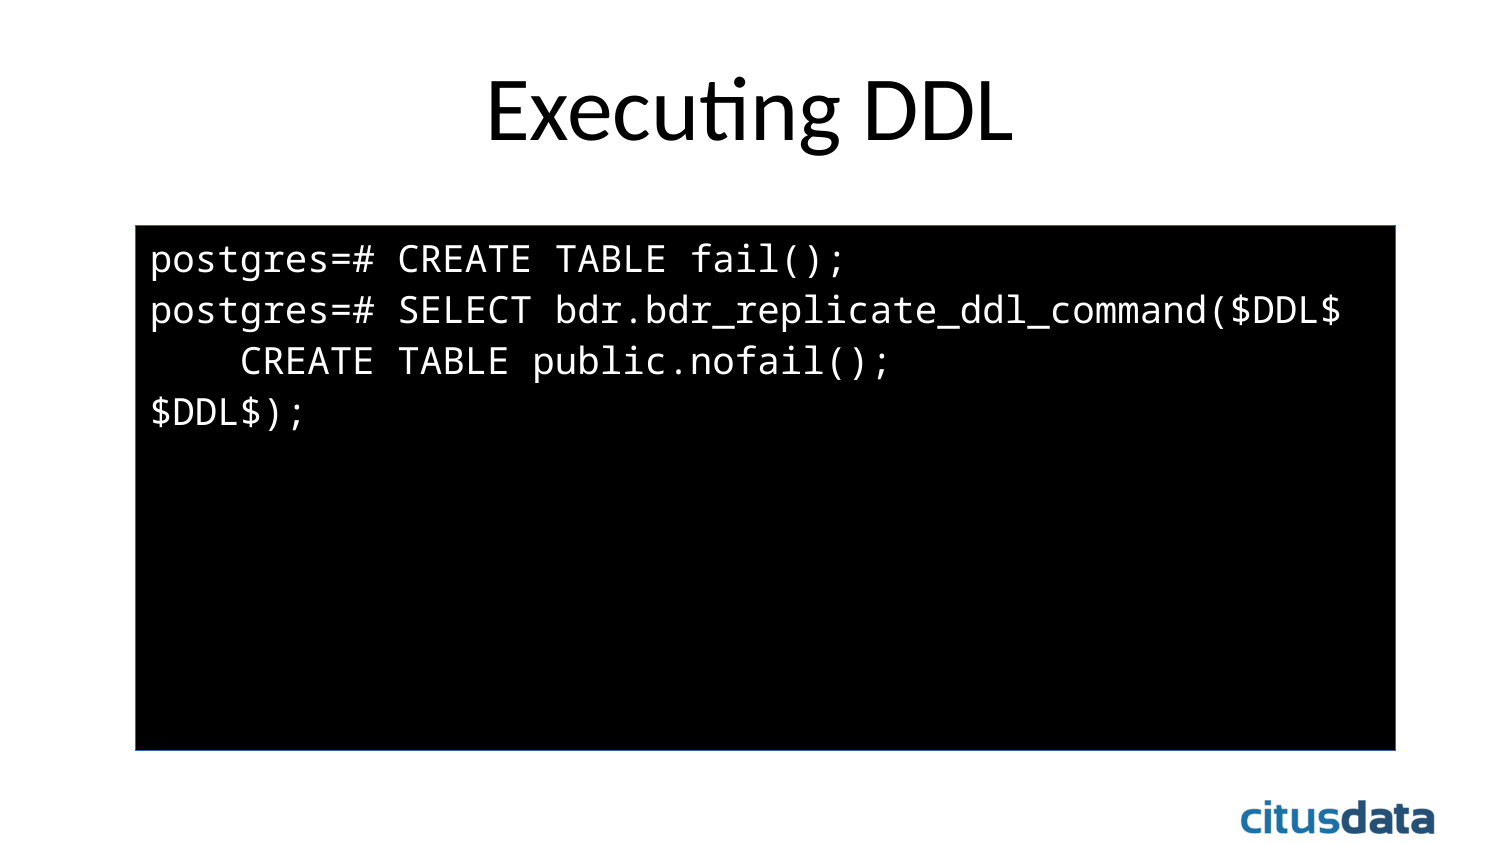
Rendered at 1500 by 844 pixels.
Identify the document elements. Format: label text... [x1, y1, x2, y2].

title Executing DDL [75, 33, 1425, 175]
text_box postgres=# CREATE TABLE fail(); postgres=# SELECT bdr.bdr_replicate_ddl_command($DDL$ CREATE TABLE public.nofail(); $DDL$); [135, 225, 1396, 751]
picture [1237, 795, 1439, 837]
